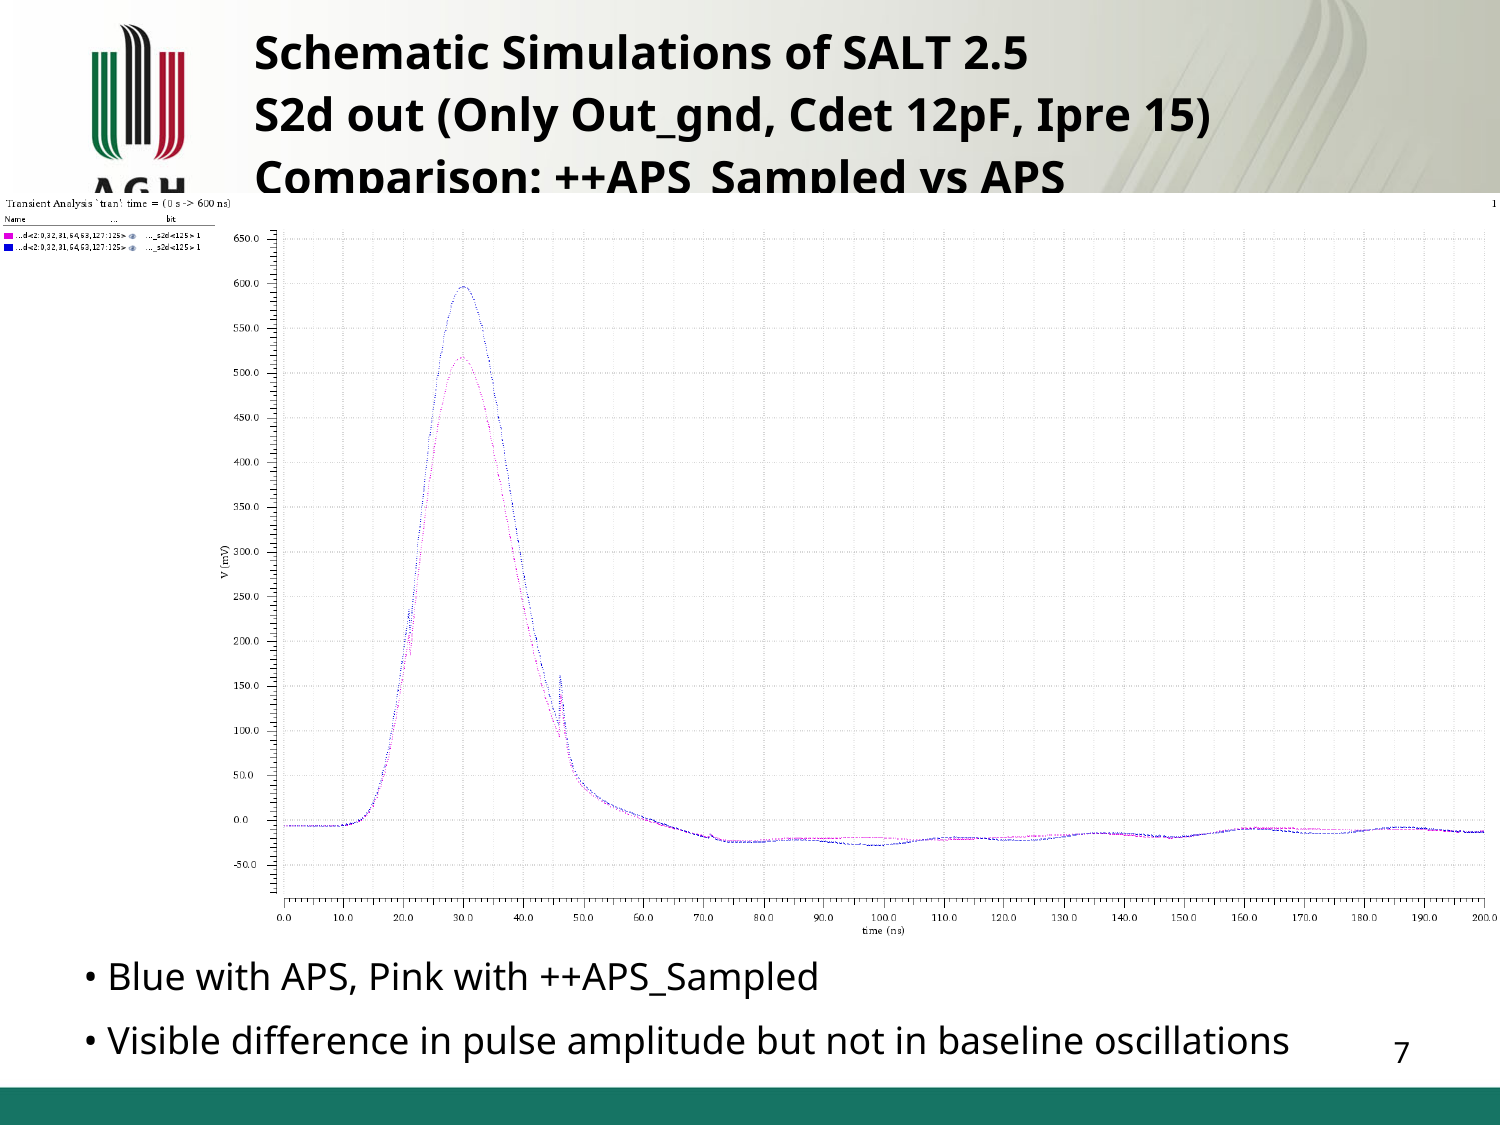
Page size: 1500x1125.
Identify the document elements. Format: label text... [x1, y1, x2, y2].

list Blue with APS, Pink with ++APS_Sampled Visible difference in pulse amplitude but not in baseline oscillations [23, 950, 1465, 1081]
picture [0, 0, 1500, 1125]
title Schematic Simulations of SALT 2.5 S2d out (Only Out_gnd, Cdet 12pF, Ipre 15) Comparison: ++APS_Sampled vs APS [254, 34, 1489, 193]
